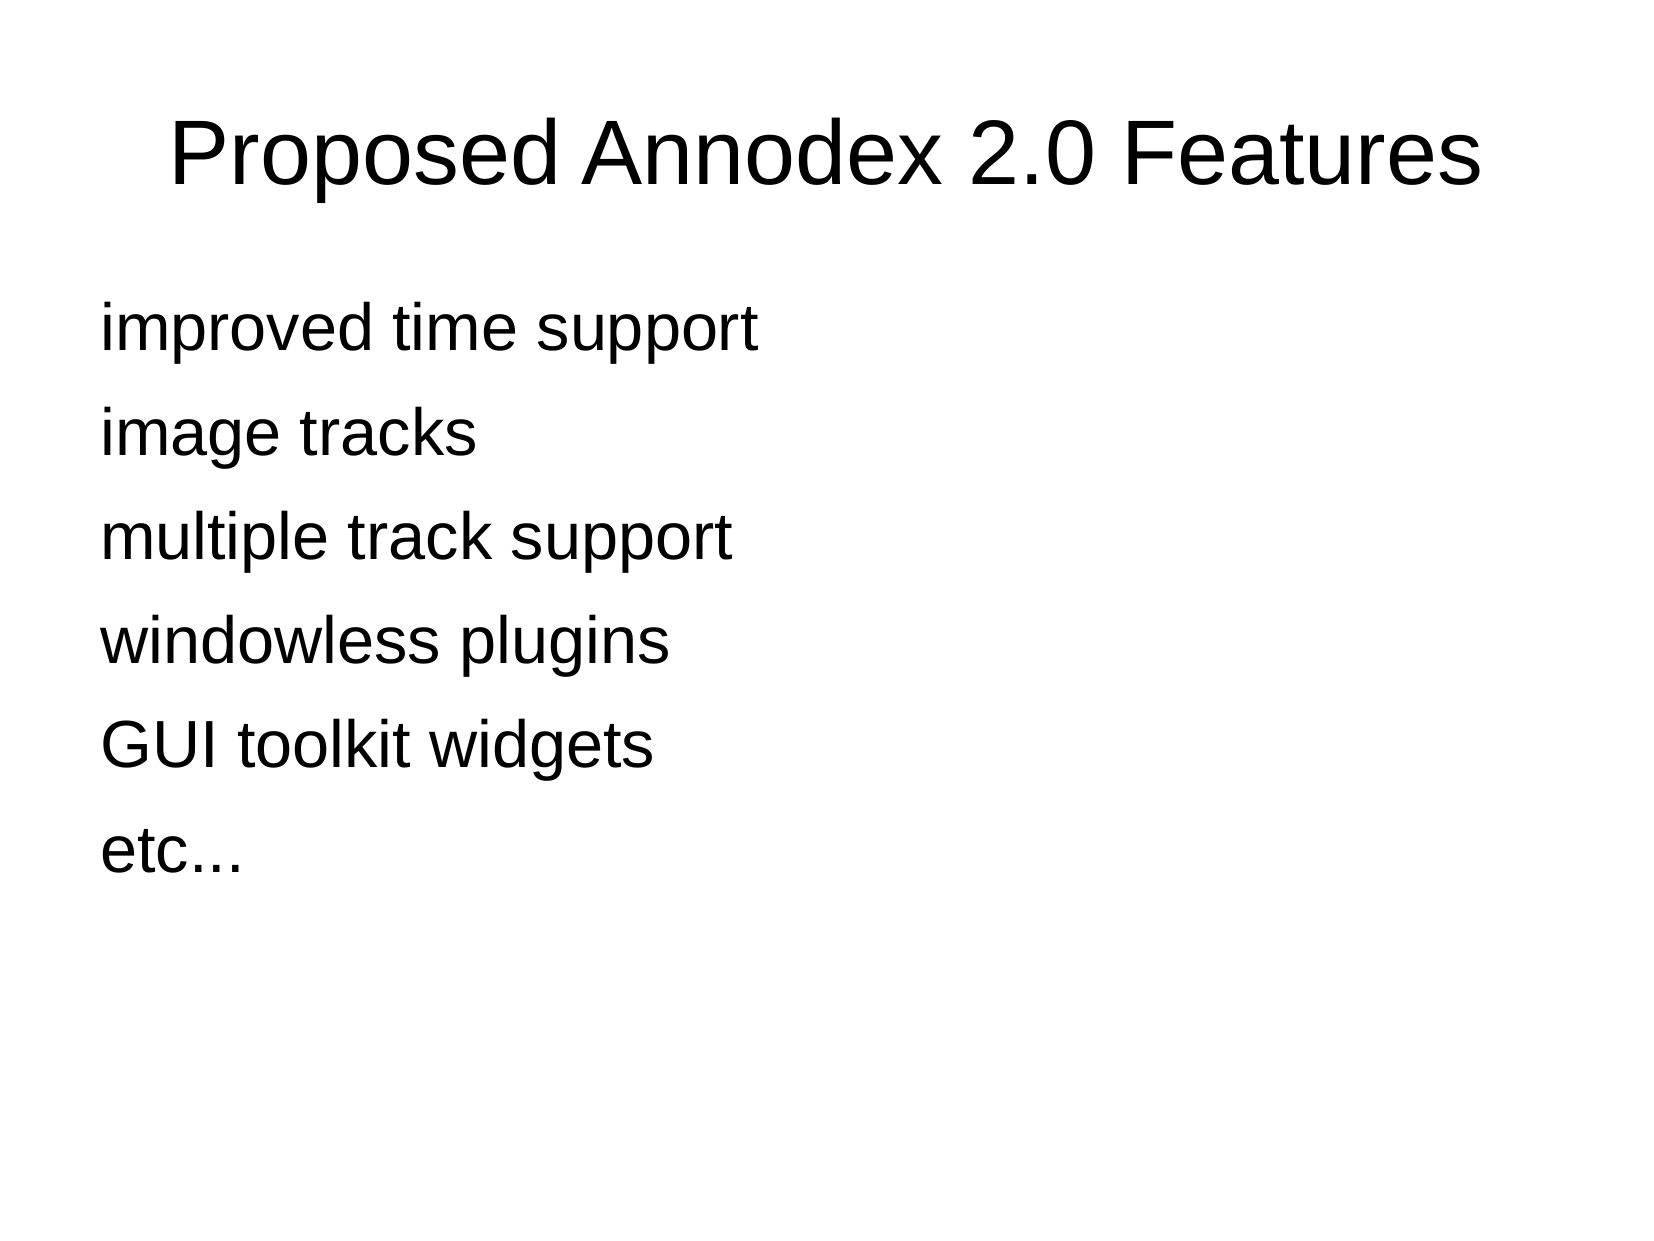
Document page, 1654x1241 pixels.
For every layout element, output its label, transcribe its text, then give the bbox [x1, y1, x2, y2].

title Proposed Annodex 2.0 Features [82, 56, 1571, 250]
list improved time support image tracks multiple track support windowless plugins GUI toolkit widgets etc... [82, 290, 1571, 1094]
